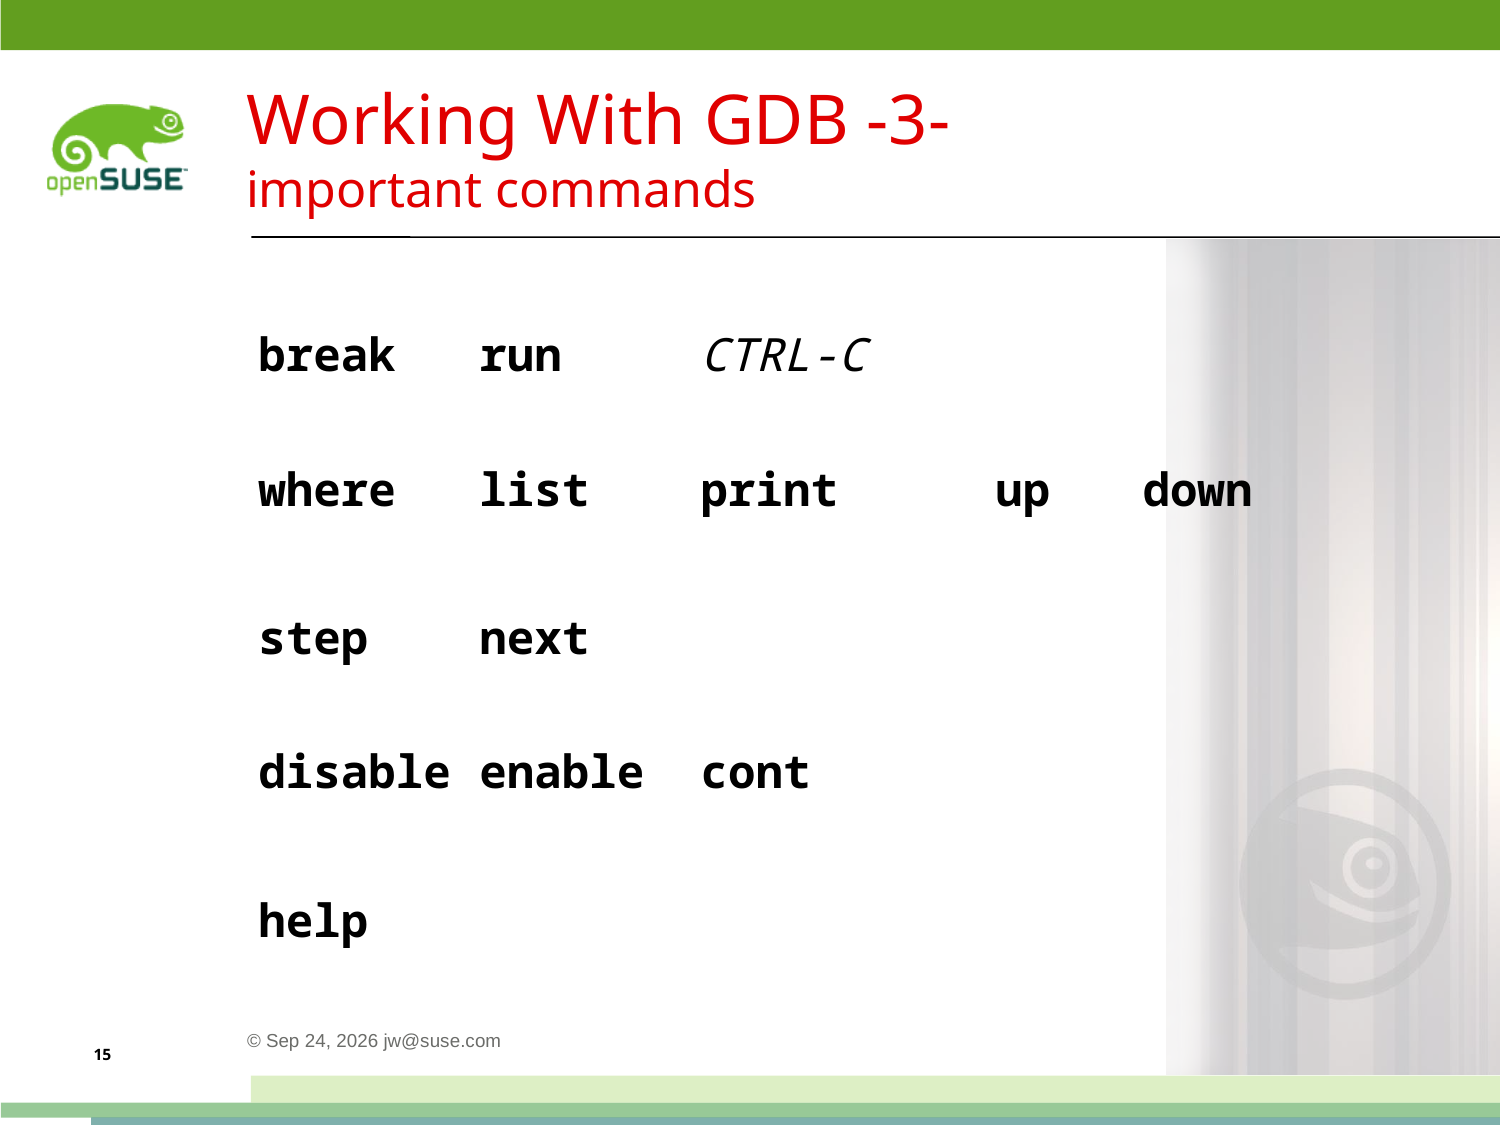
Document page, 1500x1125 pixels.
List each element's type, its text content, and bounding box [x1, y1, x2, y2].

picture [47, 104, 188, 197]
picture [1166, 239, 1500, 1075]
list break run CTRL-C where list print up down step next disable enable cont help [243, 239, 1438, 1010]
title Working With GDB -3- important commands [246, 60, 1409, 239]
